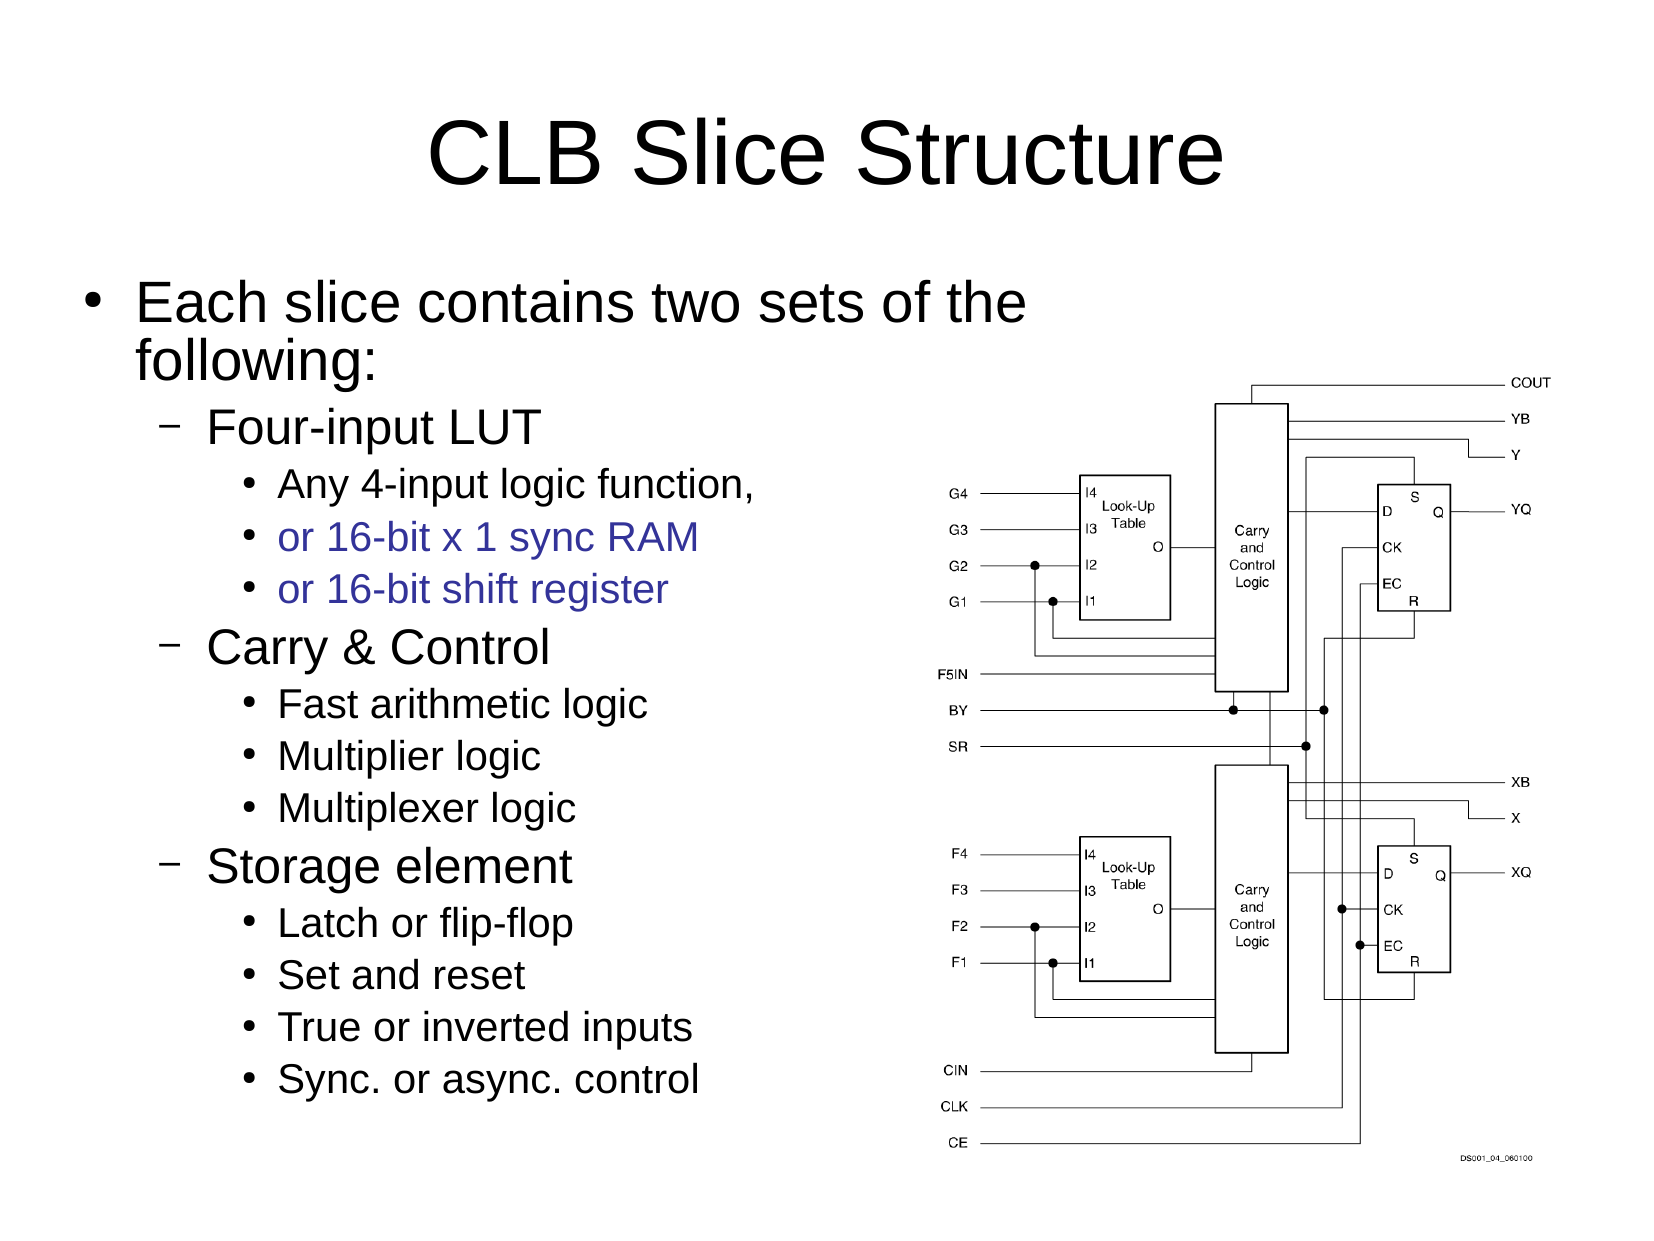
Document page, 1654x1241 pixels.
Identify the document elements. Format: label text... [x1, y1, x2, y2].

picture [937, 374, 1551, 1163]
list Each slice contains two sets of the following: Four-input LUT Any 4-input logic function, or 16-bit x 1 sync RAM or 16-bit shift register Carry & Control Fast arithmetic logic Multiplier logic Multiplexer logic Storage element Latch or flip-flop Set and reset True or inverted inputs Sync. or async. control [50, 267, 1088, 1117]
title CLB Slice Structure [82, 56, 1571, 250]
